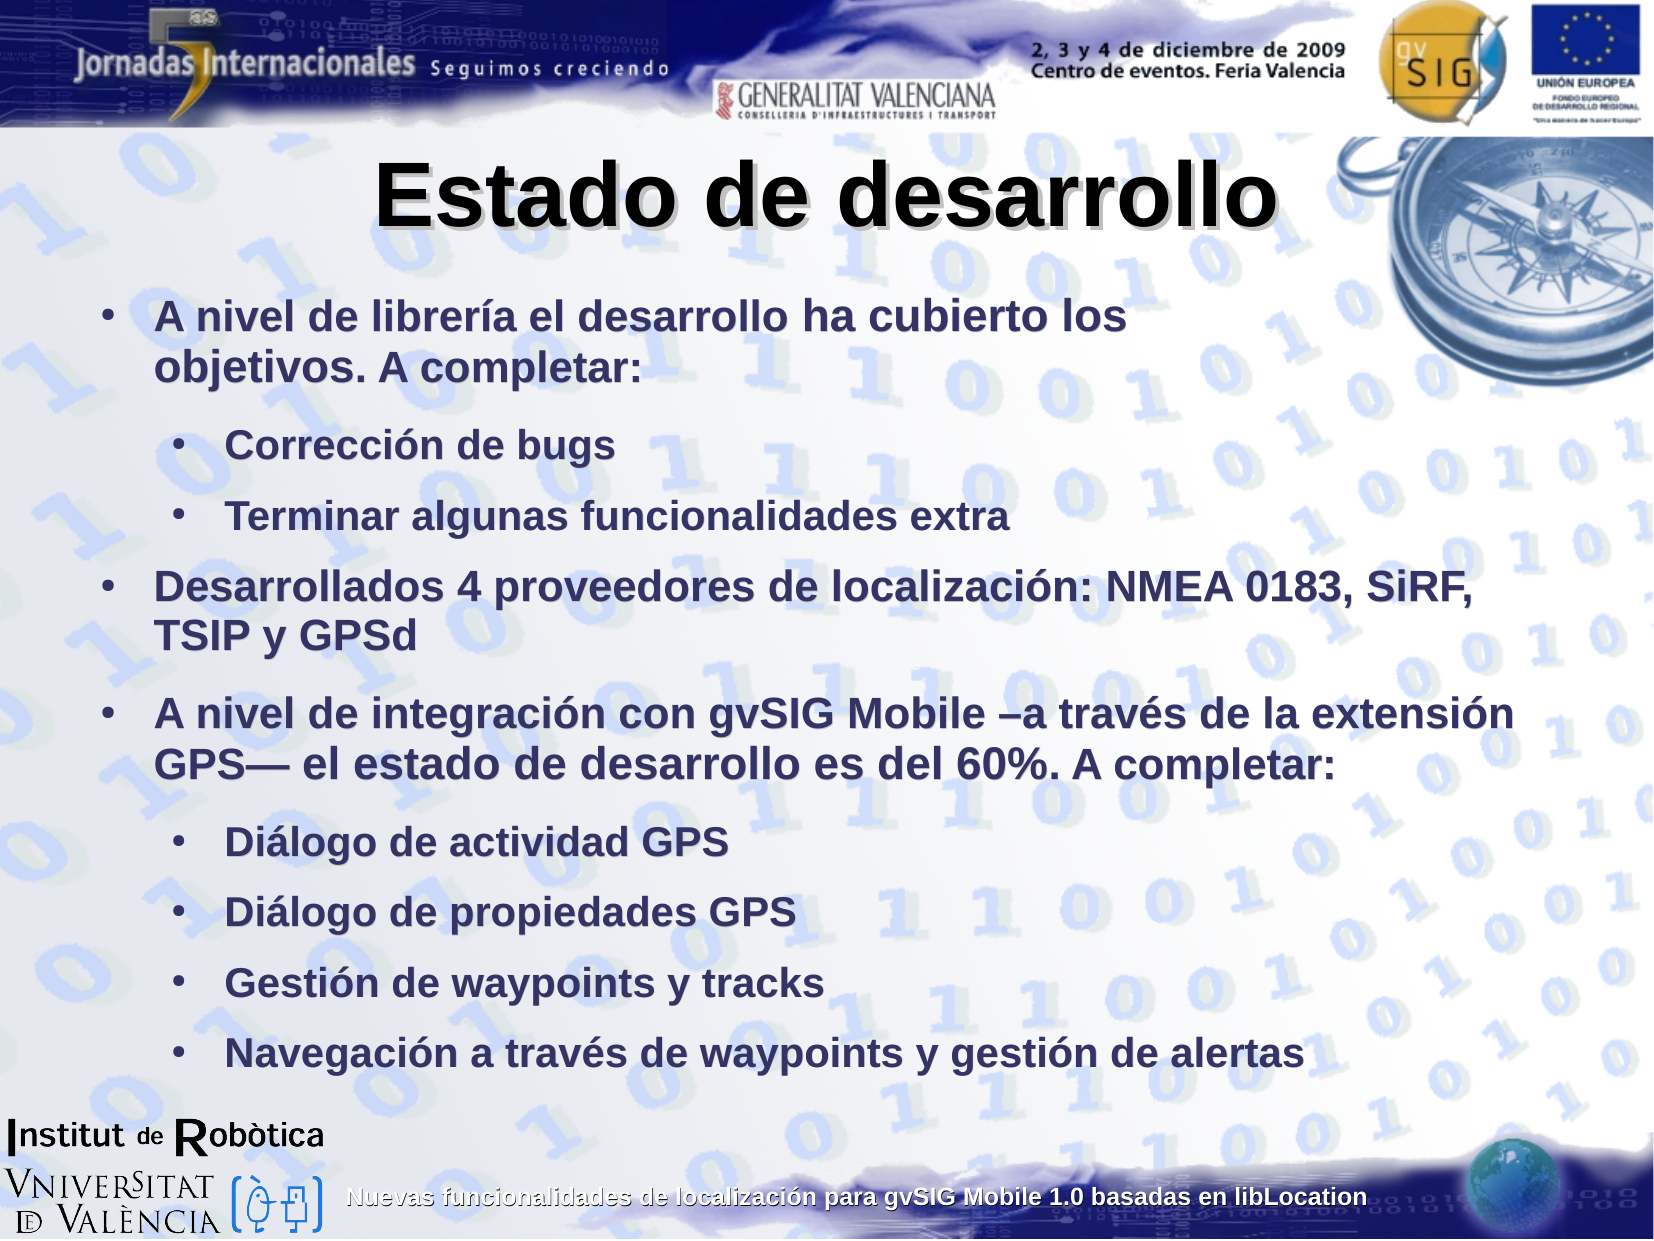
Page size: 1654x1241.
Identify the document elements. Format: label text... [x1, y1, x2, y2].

list A nivel de librería el desarrollo ha cubierto los objetivos. A completar: Corrección de bugs Terminar algunas funcionalidades extra Desarrollados 4 proveedores de localización: NMEA 0183, SiRF, TSIP y GPSd A nivel de integración con gvSIG Mobile –a través de la extensión GPS— el estado de desarrollo es del 60%. A completar: Diálogo de actividad GPS Diálogo de propiedades GPS Gestión de waypoints y tracks Navegación a través de waypoints y gestión de alertas [82, 290, 1571, 1109]
picture [0, 0, 1654, 1239]
title Estado de desarrollo [82, 90, 1571, 290]
